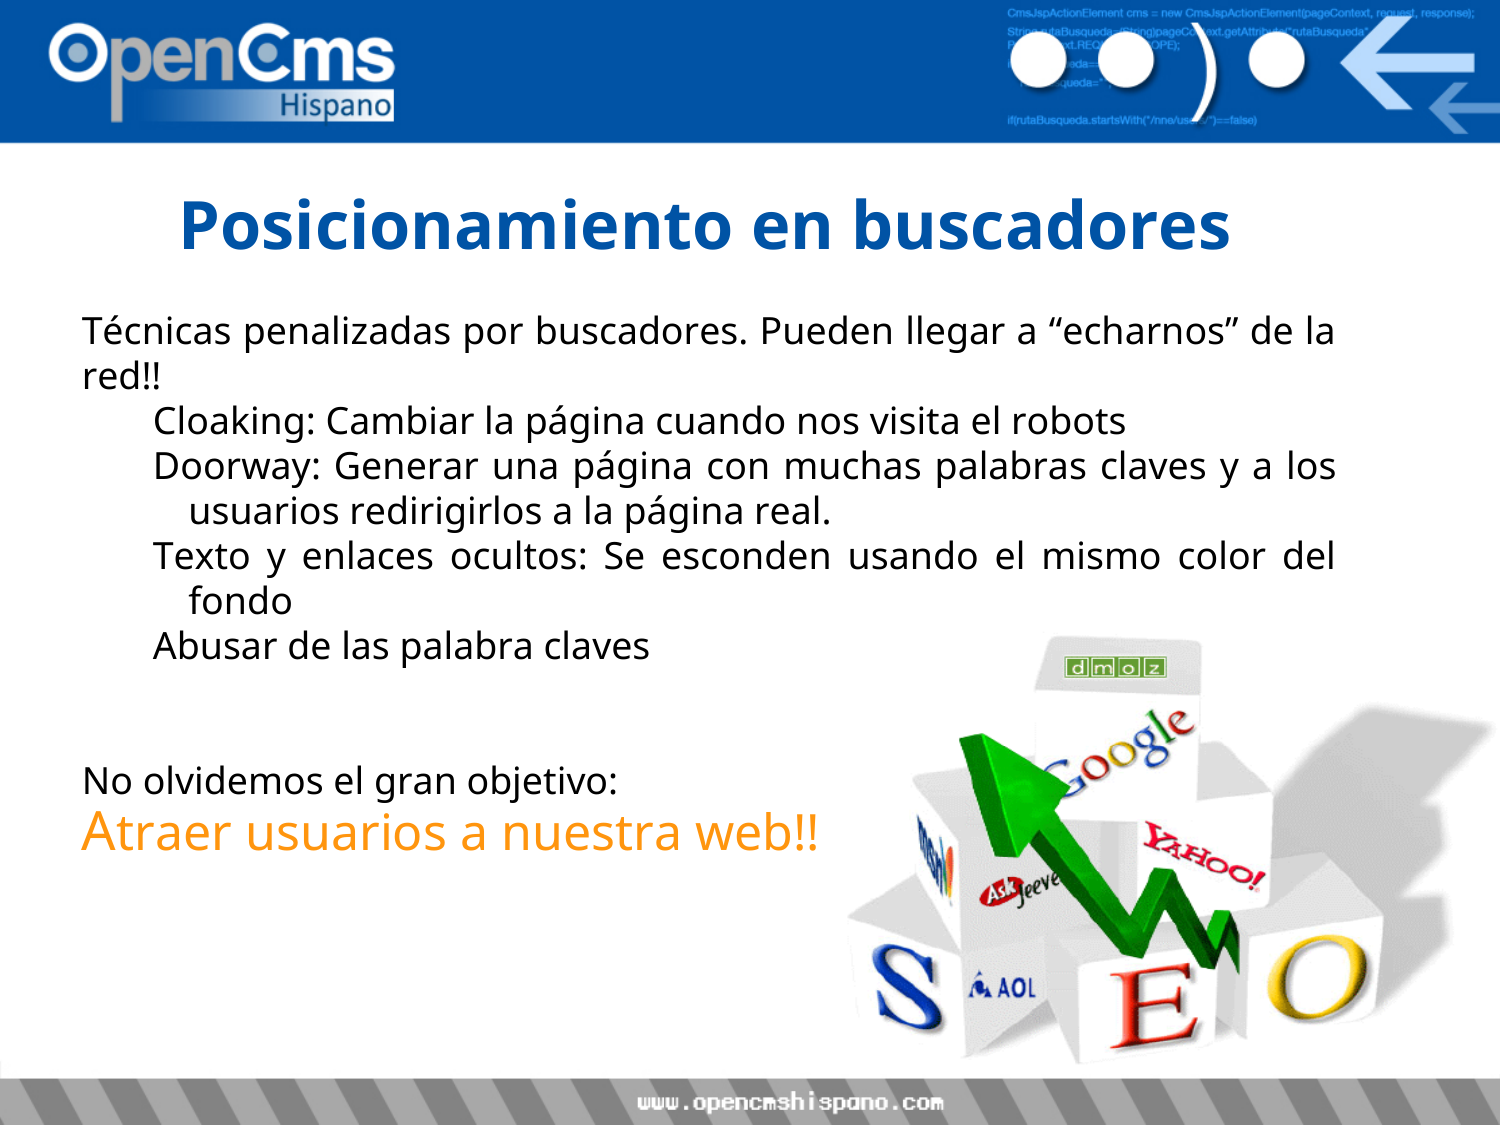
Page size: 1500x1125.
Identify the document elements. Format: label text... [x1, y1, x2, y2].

text_box Técnicas penalizadas por buscadores. Pueden llegar a “echarnos” de la red!! Cloaking: Cambiar la página cuando nos visita el robots Doorway: Generar una página con muchas palabras claves y a los usuarios redirigirlos a la página real. Texto y enlaces ocultos: Se esconden usando el mismo color del fondo Abusar de las palabra claves No olvidemos el gran objetivo: Atraer usuarios a nuestra web!! [81, 307, 1338, 1004]
picture [0, 0, 1500, 1125]
text_box Posicionamiento en buscadores [82, 140, 1329, 307]
